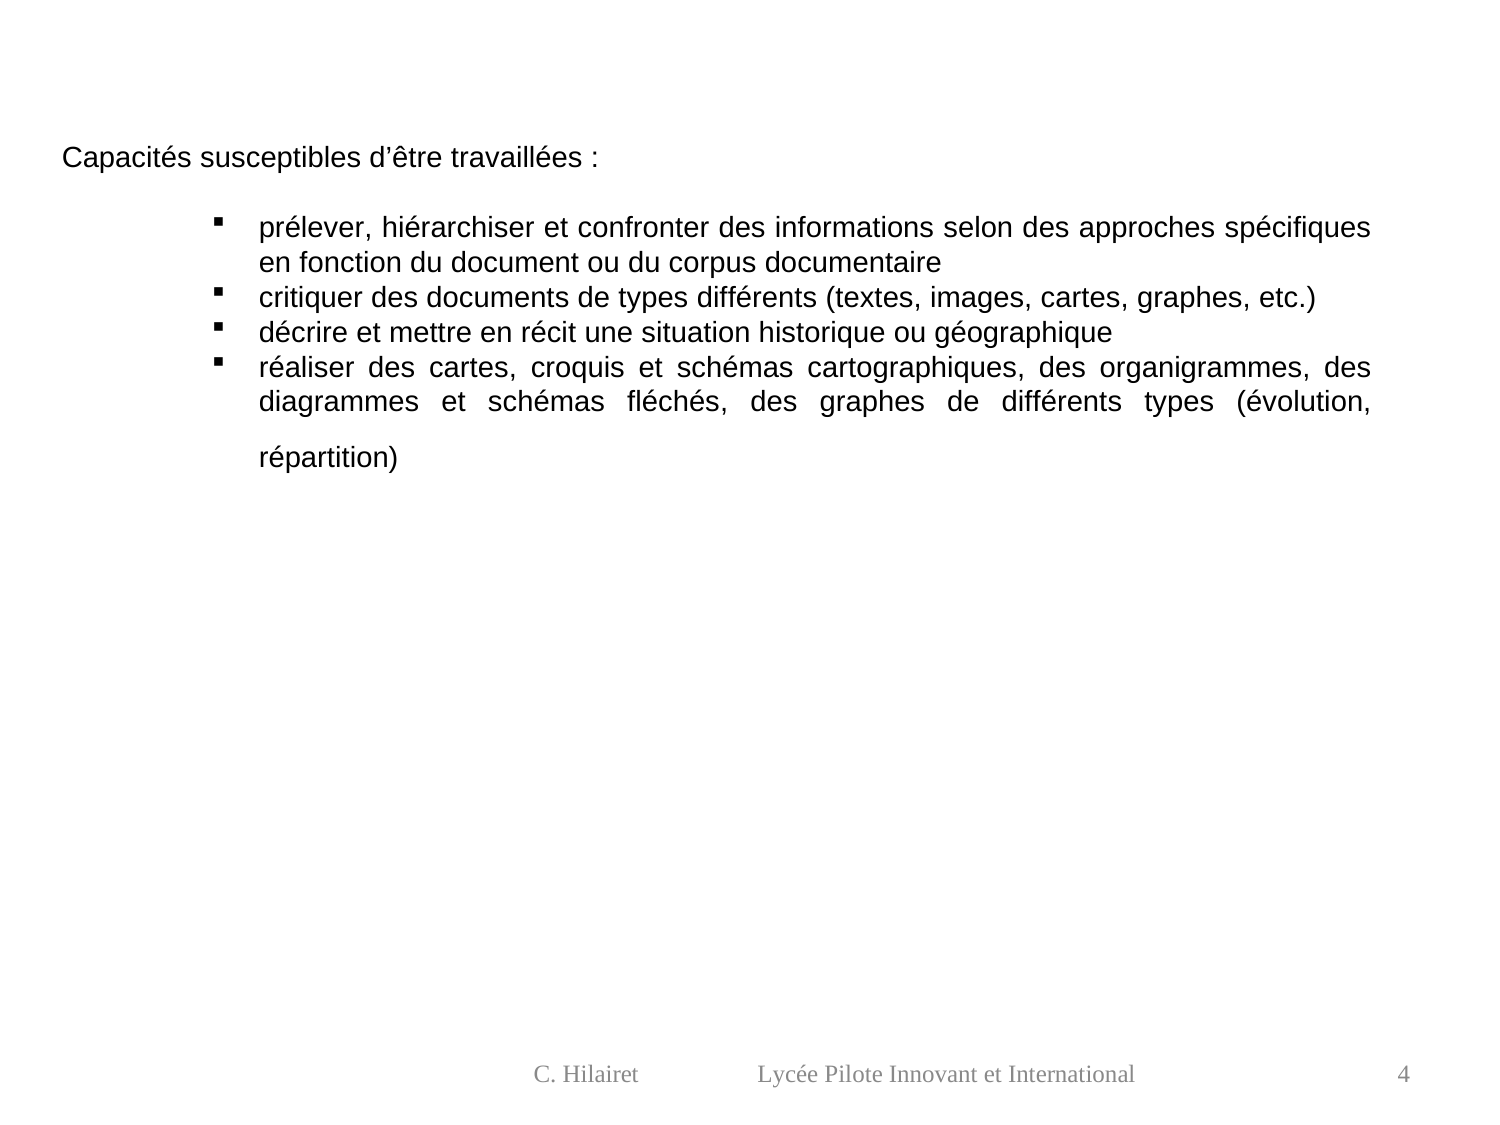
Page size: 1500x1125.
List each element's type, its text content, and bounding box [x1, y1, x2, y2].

text_box Capacités susceptibles d’être travaillées : prélever, hiérarchiser et confronter des informations selon des approches spécifiques en fonction du document ou du corpus documentaire critiquer des documents de types différents (textes, images, cartes, graphes, etc.) décrire et mettre en récit une situation historique ou géographique réaliser des cartes, croquis et schémas cartographiques, des organigrammes, des diagrammes et schémas fléchés, des graphes de différents types (évolution, répartition) [47, 130, 1388, 591]
text_box C. Hilairet Lycée Pilote Innovant et International [512, 1042, 1158, 1103]
text_box <numéro> [1158, 1042, 1426, 1103]
